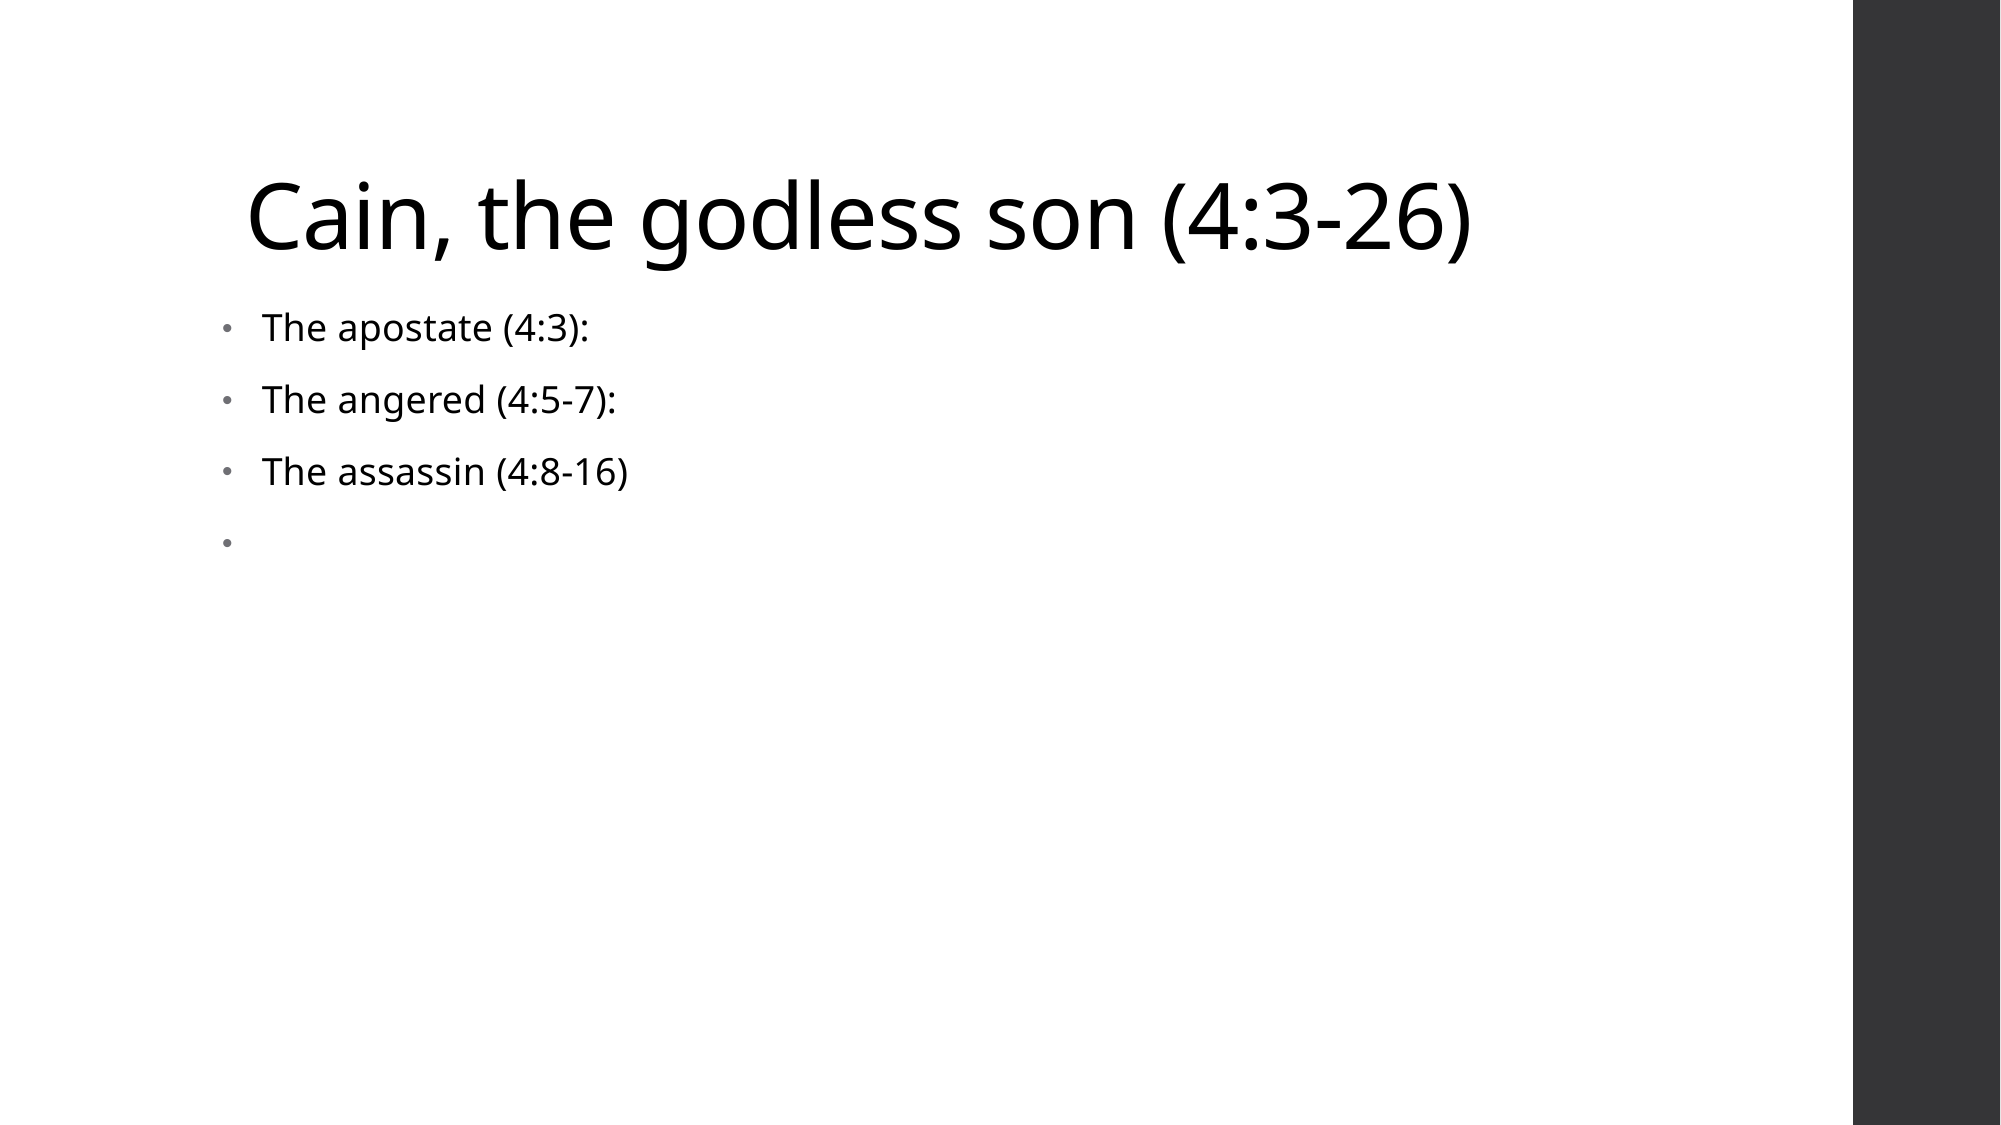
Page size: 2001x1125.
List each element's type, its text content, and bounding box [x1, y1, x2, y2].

list The apostate (4:3): The angered (4:5-7): The assassin (4:8-16) [206, 299, 1617, 1014]
title Cain, the godless son (4:3-26) [206, 60, 1797, 278]
